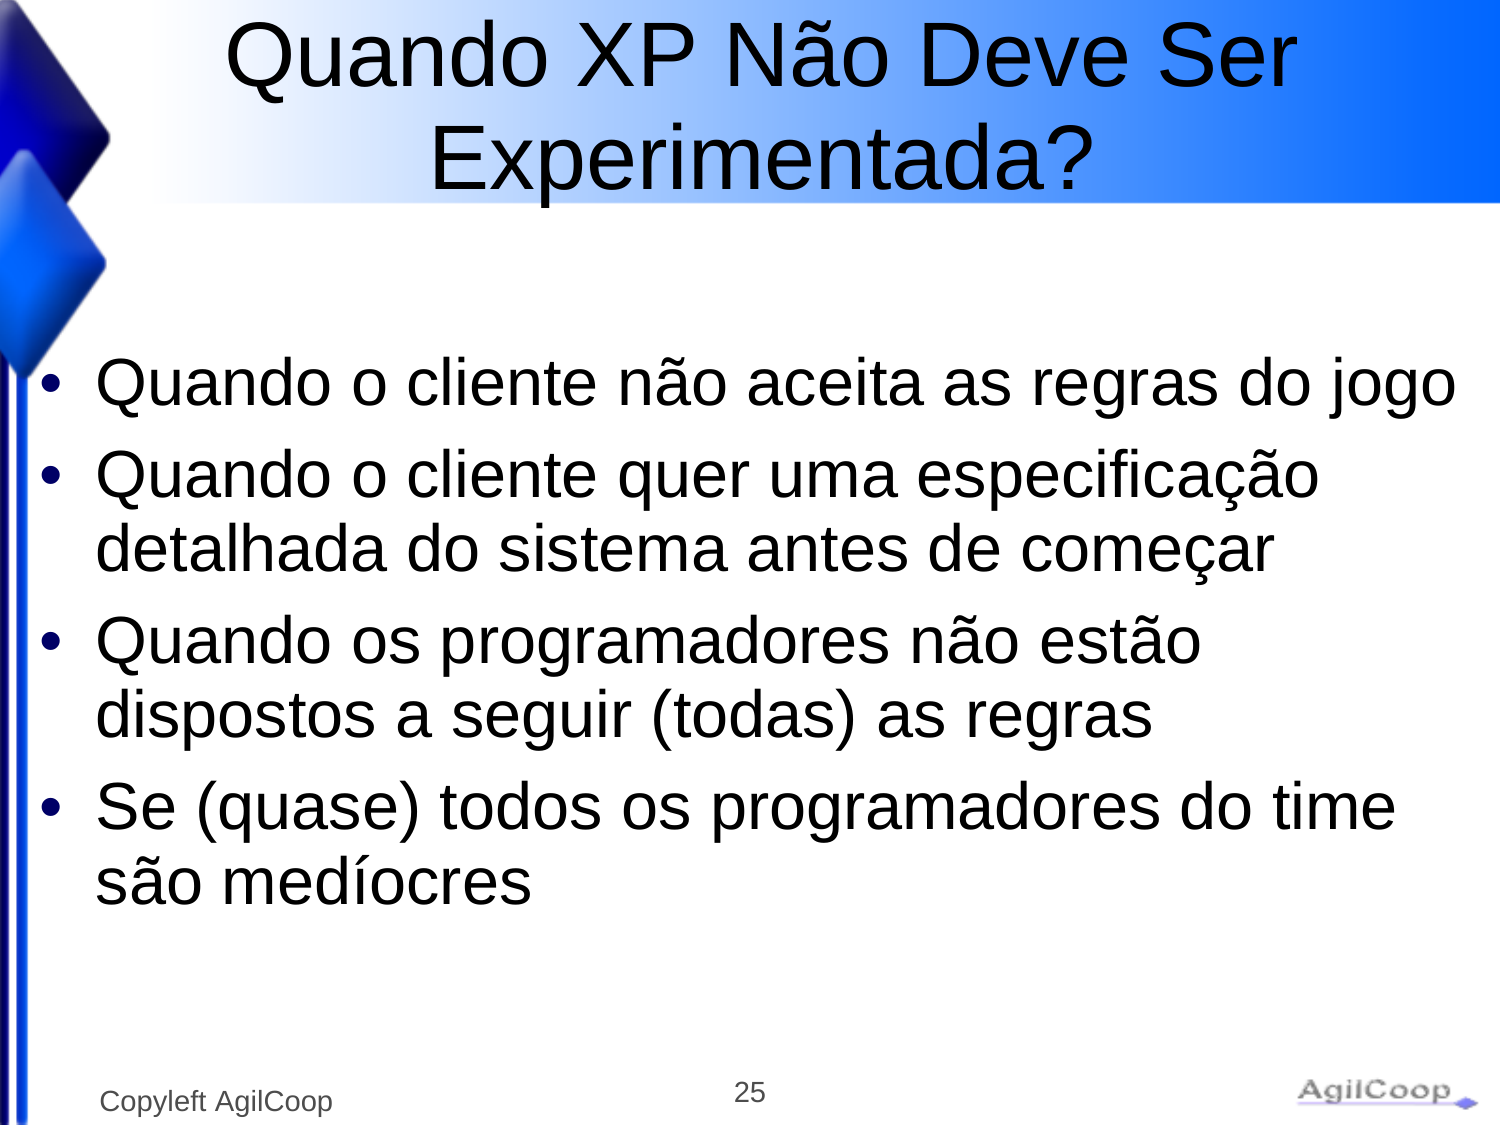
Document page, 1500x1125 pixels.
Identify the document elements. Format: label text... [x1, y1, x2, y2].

title Quando XP Não Deve Ser Experimentada? [125, 0, 1401, 220]
picture [0, 0, 1500, 1125]
list Quando o cliente não aceita as regras do jogo Quando o cliente quer uma especificação detalhada do sistema antes de começar Quando os programadores não estão dispostos a seguir (todas) as regras Se (quase) todos os programadores do time são medíocres [24, 337, 1500, 1066]
